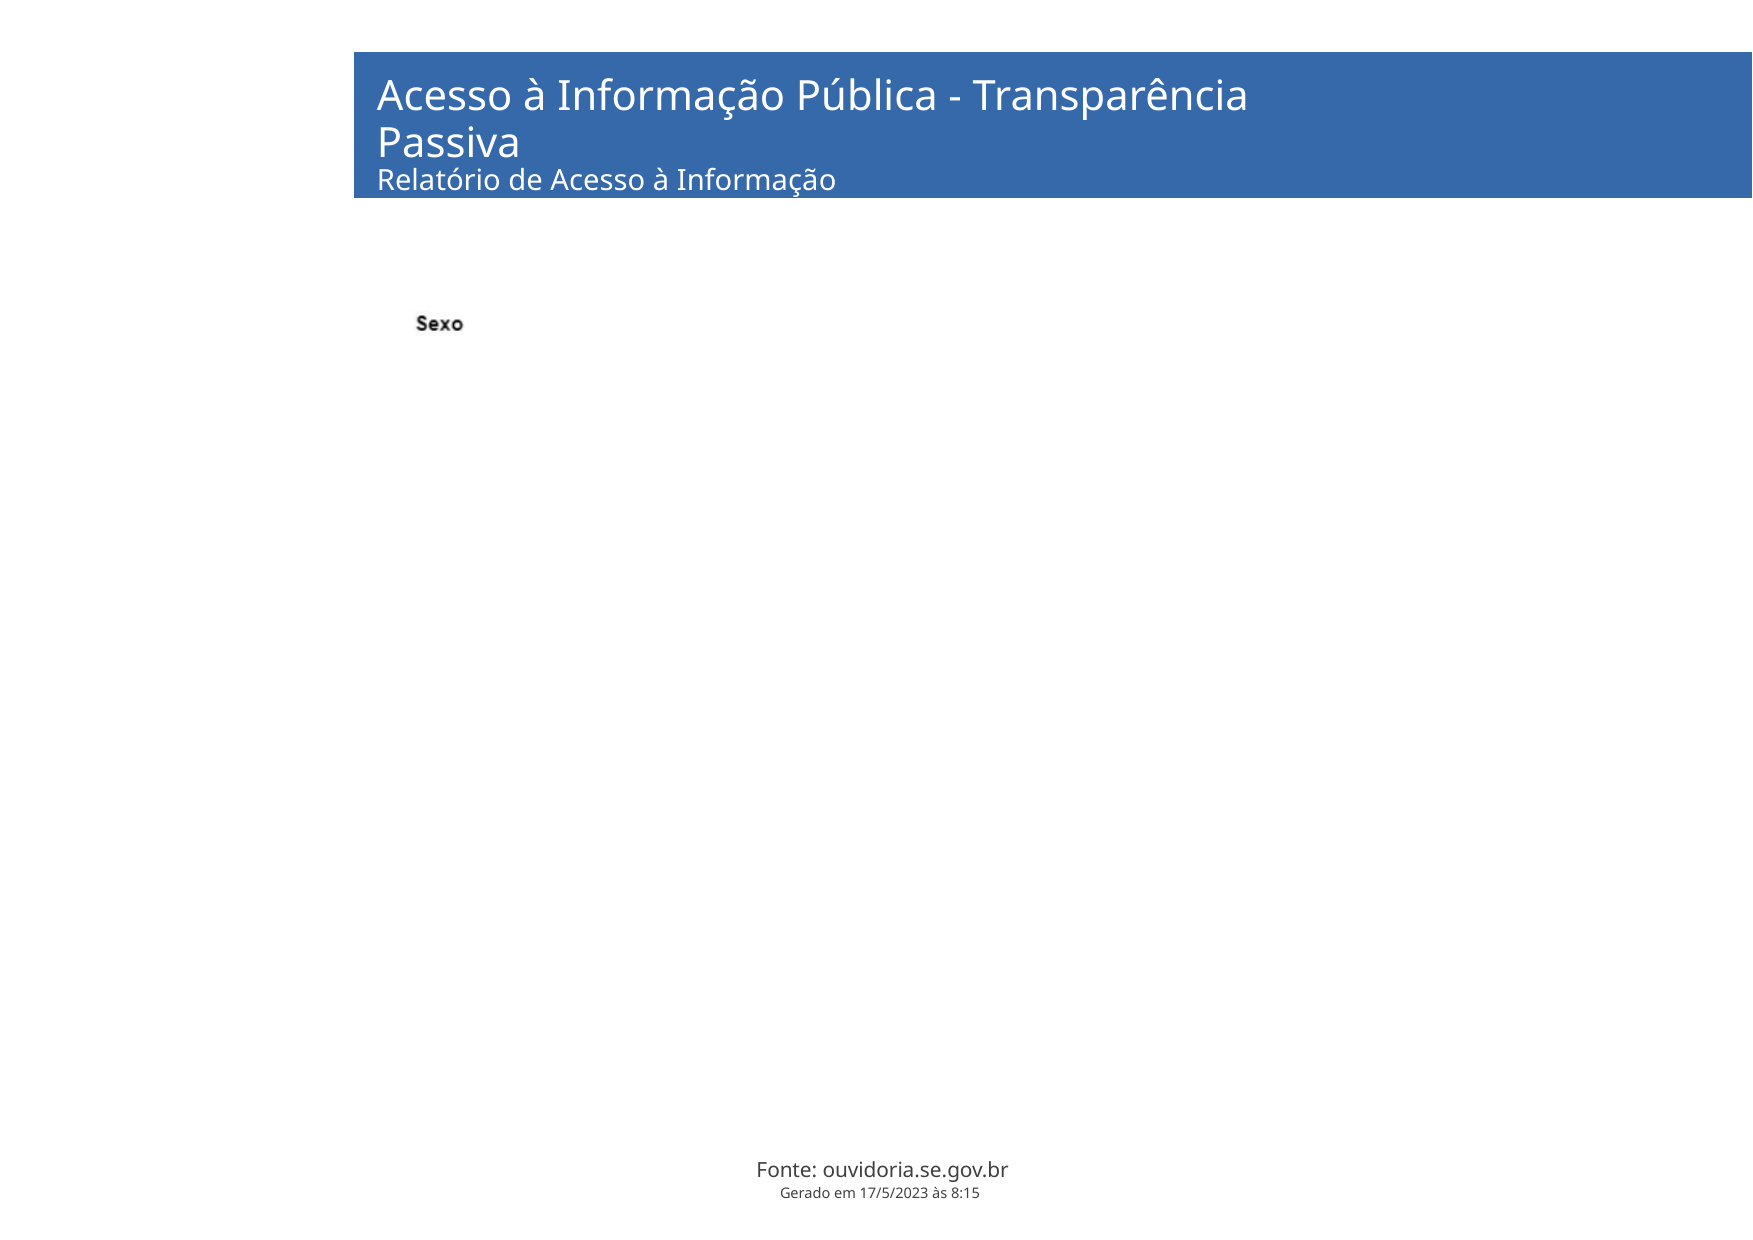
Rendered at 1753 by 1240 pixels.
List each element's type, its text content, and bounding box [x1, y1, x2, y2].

text_box Acesso à Informação Pública - Transparência Passiva Relatório de Acesso à Informação EMSETURAbril a Abril de 2023 [376, 72, 1403, 228]
text_box [155, 211, 1599, 1028]
text_box [354, 52, 1752, 198]
text_box Fonte: ouvidoria.se.gov.br [756, 1158, 1023, 1182]
text_box Gerado em 17/5/2023 às 8:15 [780, 1184, 999, 1202]
